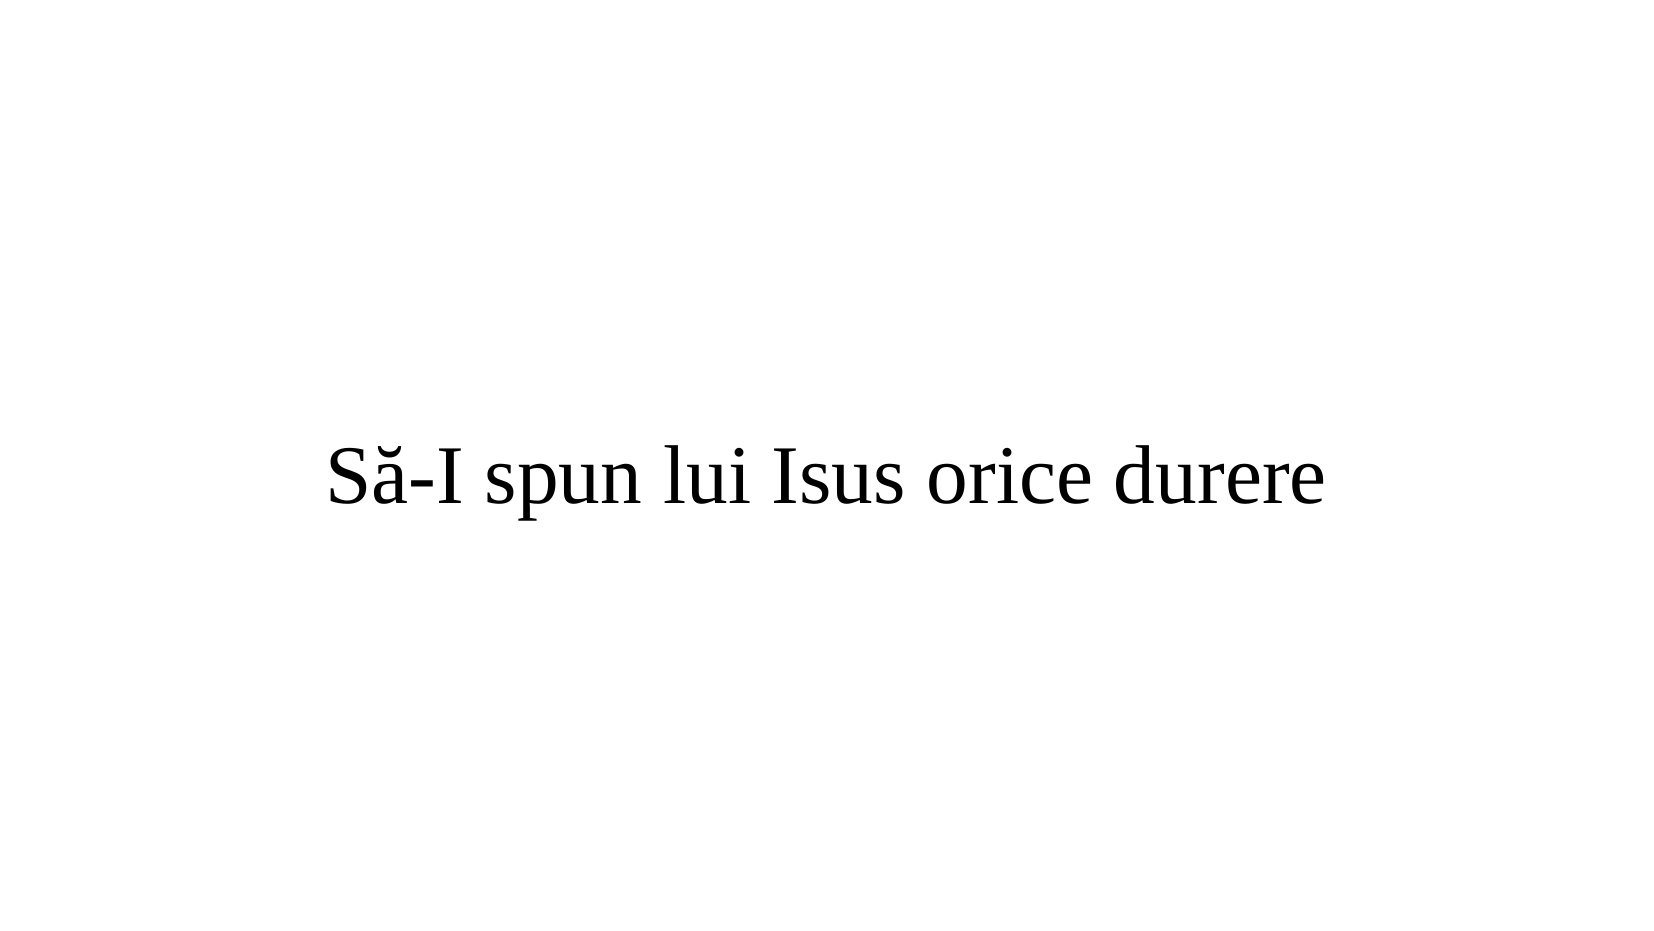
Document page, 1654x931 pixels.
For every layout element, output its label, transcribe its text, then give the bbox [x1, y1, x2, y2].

title Să-I spun lui Isus orice durere [165, 420, 1489, 522]
